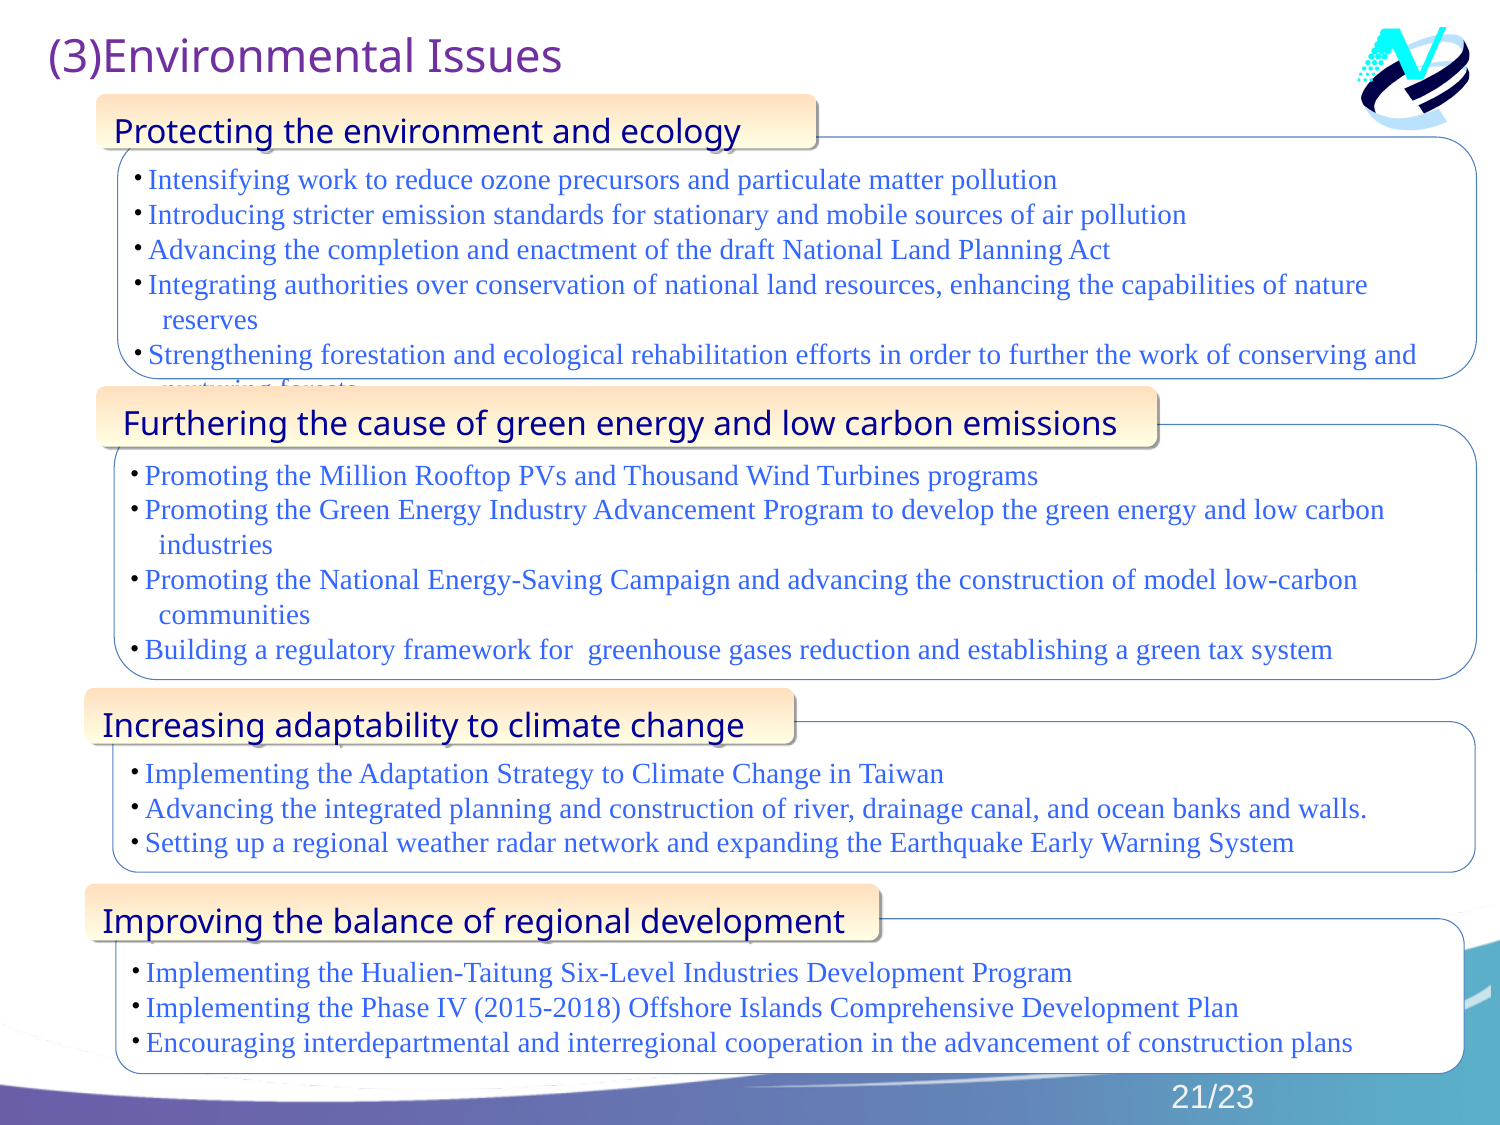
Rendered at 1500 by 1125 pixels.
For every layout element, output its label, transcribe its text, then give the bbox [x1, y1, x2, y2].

text_box Increasing adaptability to climate change [84, 687, 794, 744]
text_box [246, 1052, 255, 1057]
text_box [115, 918, 1465, 1074]
text_box Promoting the Million Rooftop PVs and Thousand Wind Turbines programs Promoting the Green Energy Industry Advancement Program to develop the green energy and low carbon industries Promoting the National Energy-Saving Campaign and advancing the construction of model low-carbon communities Building a regulatory framework for greenhouse gases reduction and establishing a green tax system [115, 448, 1478, 607]
text_box [971, 843, 977, 851]
text_box [342, 843, 349, 851]
text_box [255, 843, 261, 851]
text_box [957, 843, 963, 851]
text_box [624, 843, 631, 851]
text_box Improving the balance of regional development [84, 883, 880, 941]
text_box [698, 843, 704, 851]
text_box [790, 843, 796, 851]
text_box Intensifying work to reduce ozone precursors and particulate matter pollution Introducing stricter emission standards for stationary and mobile sources of air pollution Advancing the completion and enactment of the draft National Land Planning Act Integrating authorities over conservation of national land resources, enhancing the capabilities of nature reserves Strengthening forestation and ecological rehabilitation efforts in order to further the work of conserving and nurturing forests [119, 152, 1486, 374]
text_box Implementing the Adaptation Strategy to Climate Change in Taiwan Advancing the integrated planning and construction of river, drainage canal, and ocean banks and walls. Setting up a regional weather radar network and expanding the Earthquake Early Warning System [115, 746, 1479, 843]
text_box [749, 843, 755, 851]
text_box [284, 1052, 293, 1057]
text_box [118, 424, 1472, 448]
text_box [126, 137, 1468, 152]
text_box (3)Environmental Issues [0, 26, 1477, 90]
text_box [647, 1052, 656, 1057]
text_box Protecting the environment and ecology [96, 94, 817, 149]
text_box Furthering the cause of green energy and low carbon emissions [96, 386, 1158, 447]
text_box [139, 374, 1456, 379]
text_box [522, 843, 528, 851]
text_box [239, 843, 245, 851]
text_box [112, 721, 1476, 873]
text_box Implementing the Hualien-Taitung Six-Level Industries Development Program Implementing the Phase IV (2015-2018) Offshore Islands Comprehensive Development Plan Encouraging interdepartmental and interregional cooperation in the advancement of construction plans [116, 946, 1466, 1048]
text_box [114, 459, 1477, 680]
